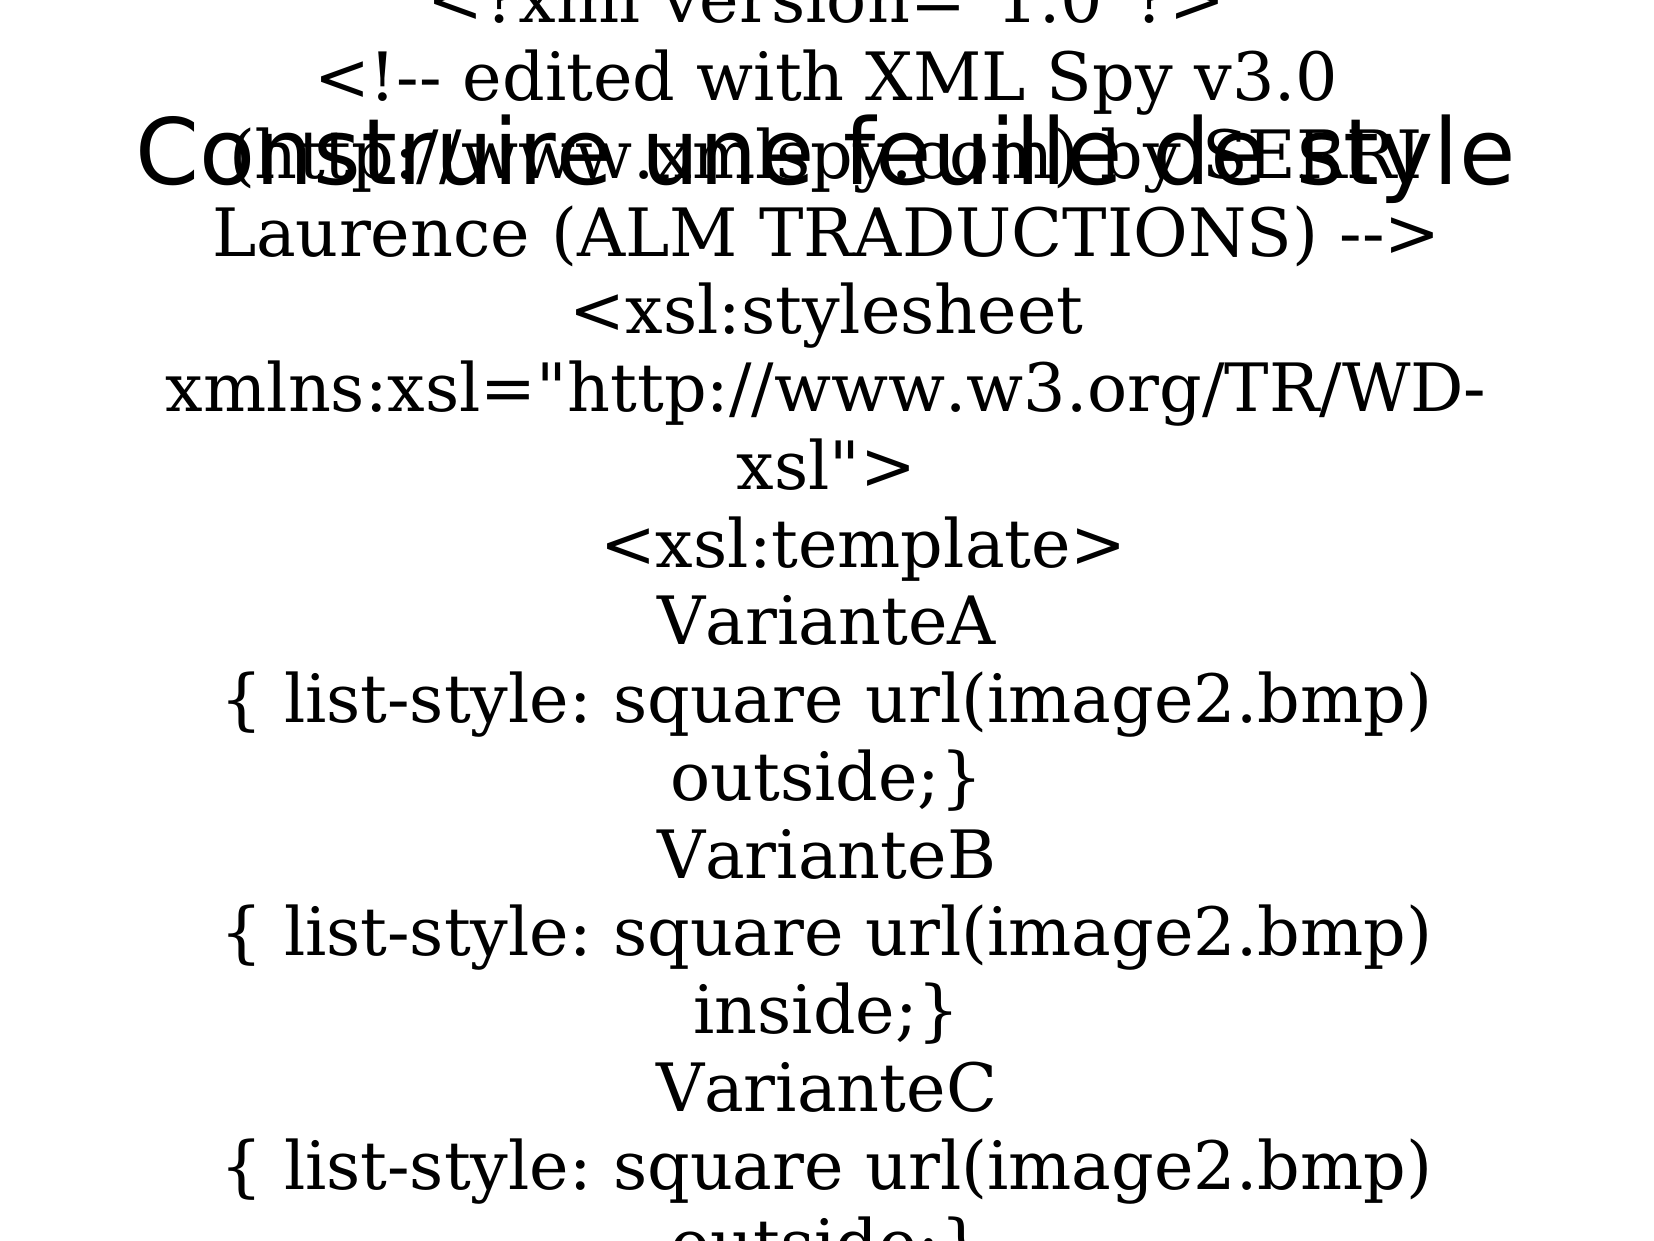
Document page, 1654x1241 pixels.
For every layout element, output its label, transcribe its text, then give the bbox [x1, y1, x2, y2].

title Construire une feuille de style [82, 49, 1571, 257]
title Construire une feuille de style [1144, 210, 1176, 253]
subtitle <?xml version="1.0"?> <!-- edited with XML Spy v3.0 (http://www.xmlspy.com) by SERRI Laurence (ALM TRADUCTIONS) --> <xsl:stylesheet xmlns:xsl="http://www.w3.org/TR/WD-xsl"> <xsl:template> VarianteA { list-style: square url(image2.bmp) outside;} VarianteB { list-style: square url(image2.bmp) inside;} VarianteC { list-style: square url(image2.bmp) outside;} </xsl:template> </xsl:stylesheet> [82, 290, 1571, 1109]
